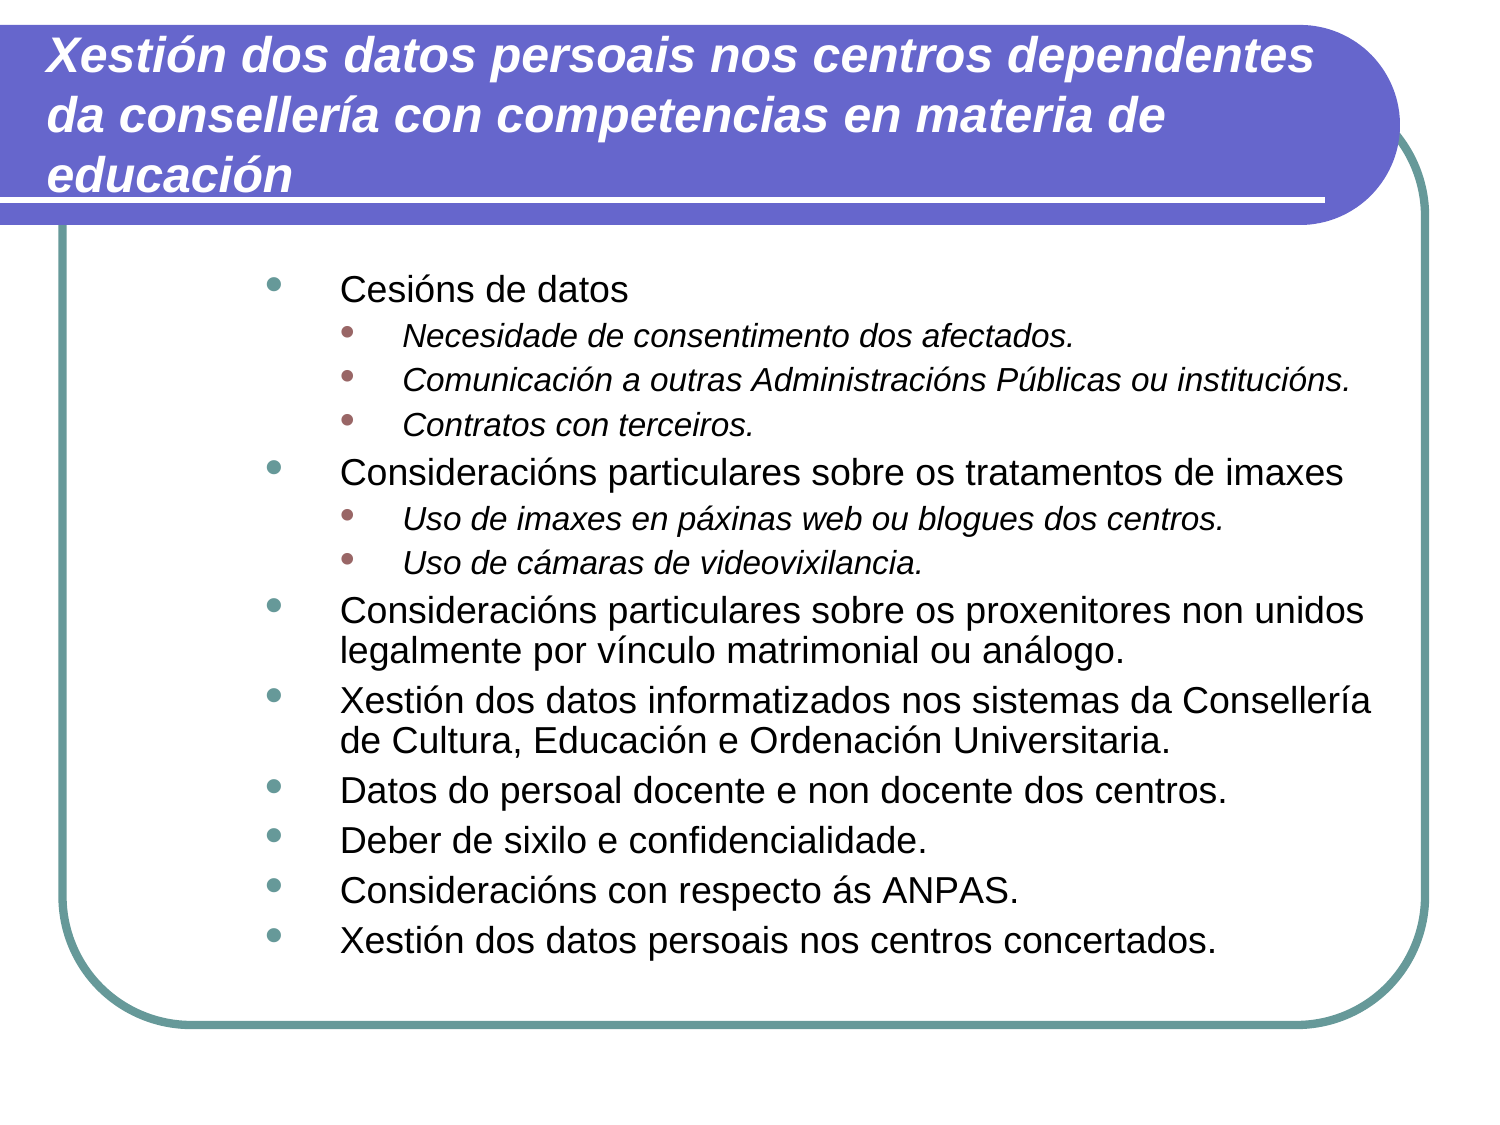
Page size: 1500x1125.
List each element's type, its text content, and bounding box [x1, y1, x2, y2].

list Cesións de datos Necesidade de consentimento dos afectados. Comunicación a outras Administracións Públicas ou institucións. Contratos con terceiros. Consideracións particulares sobre os tratamentos de imaxes Uso de imaxes en páxinas web ou blogues dos centros. Uso de cámaras de videovixilancia. Consideracións particulares sobre os proxenitores non unidos legalmente por vínculo matrimonial ou análogo. Xestión dos datos informatizados nos sistemas da Consellería de Cultura, Educación e Ordenación Universitaria. Datos do persoal docente e non docente dos centros. Deber de sixilo e confidencialidade. Consideracións con respecto ás ANPAS. Xestión dos datos persoais nos centros concertados. [99, 262, 1401, 988]
title Xestión dos datos persoais nos centros dependentes da consellería con competencias en materia de educación [31, 14, 1347, 211]
